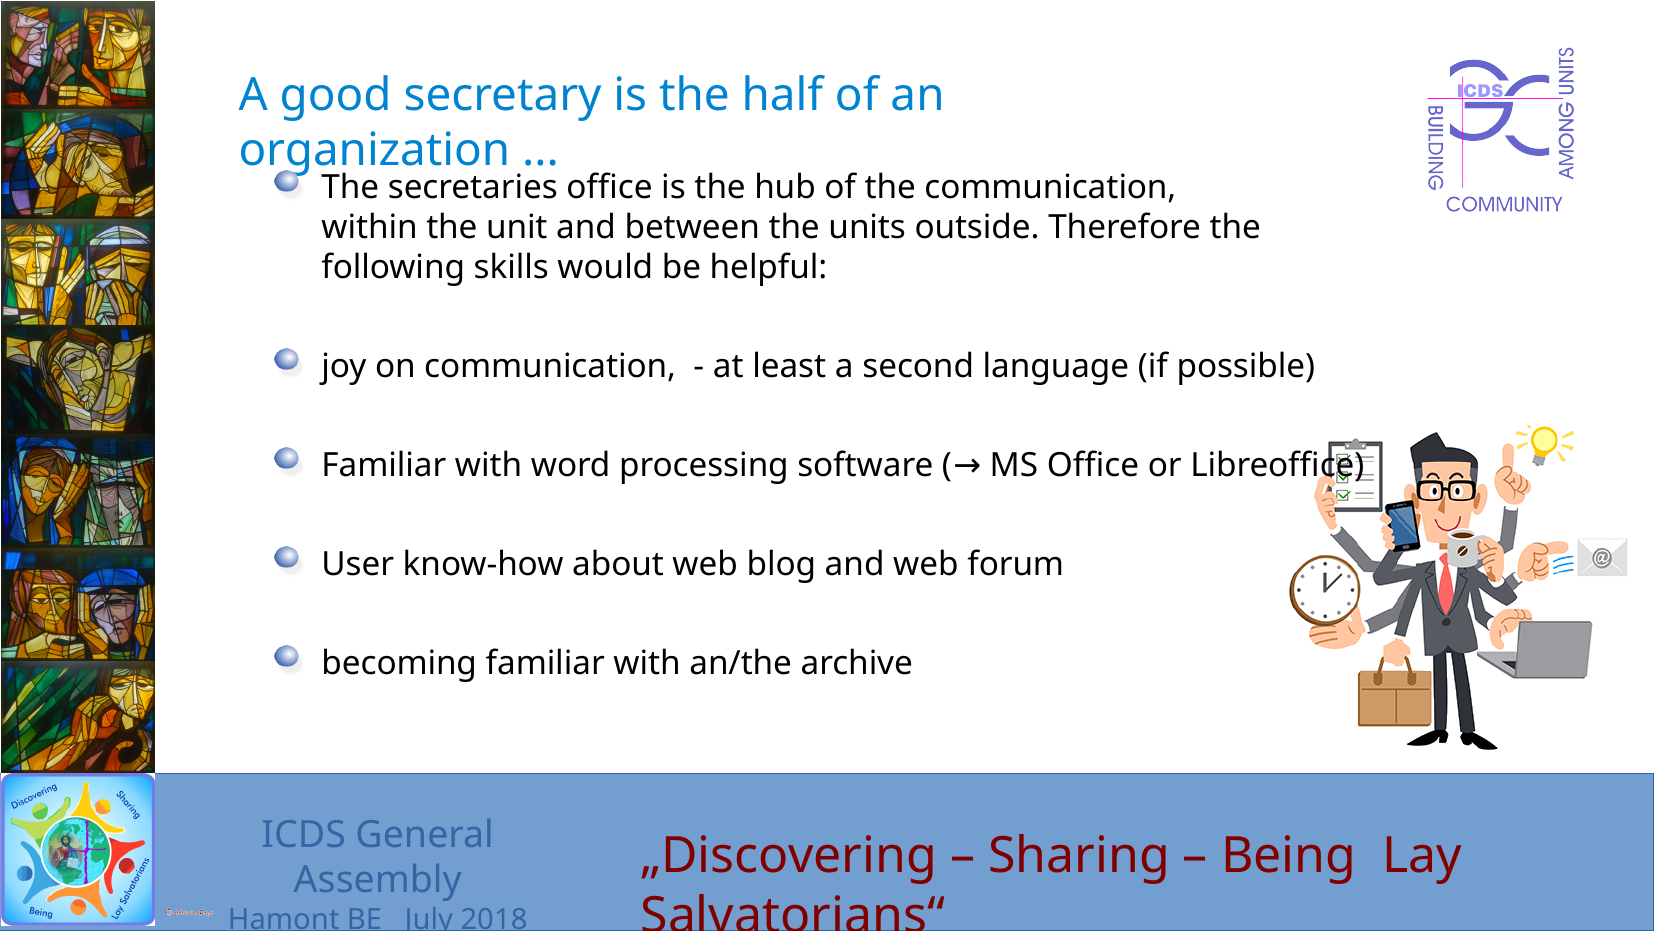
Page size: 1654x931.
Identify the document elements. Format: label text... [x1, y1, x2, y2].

picture [1425, 47, 1583, 157]
picture [274, 348, 305, 379]
picture [166, 909, 213, 917]
text_box A good secretary is the half of an organization ... [223, 56, 1050, 129]
text_box „Discovering – Sharing – Being Lay Salvatorians“ [625, 814, 1607, 892]
picture [1277, 728, 1638, 756]
picture [274, 645, 305, 676]
picture [274, 170, 305, 201]
picture [274, 447, 305, 478]
picture [274, 546, 305, 577]
text_box The secretaries office is the hub of the communication, within the unit and between the units outside. Therefore the following skills would be helpful: joy on communication, - at least a second language (if possible) Familiar with word processing software (→ MS Office or Libreoffice) User know-how about web blog and web forum becoming familiar with an/the archive [259, 157, 1654, 728]
